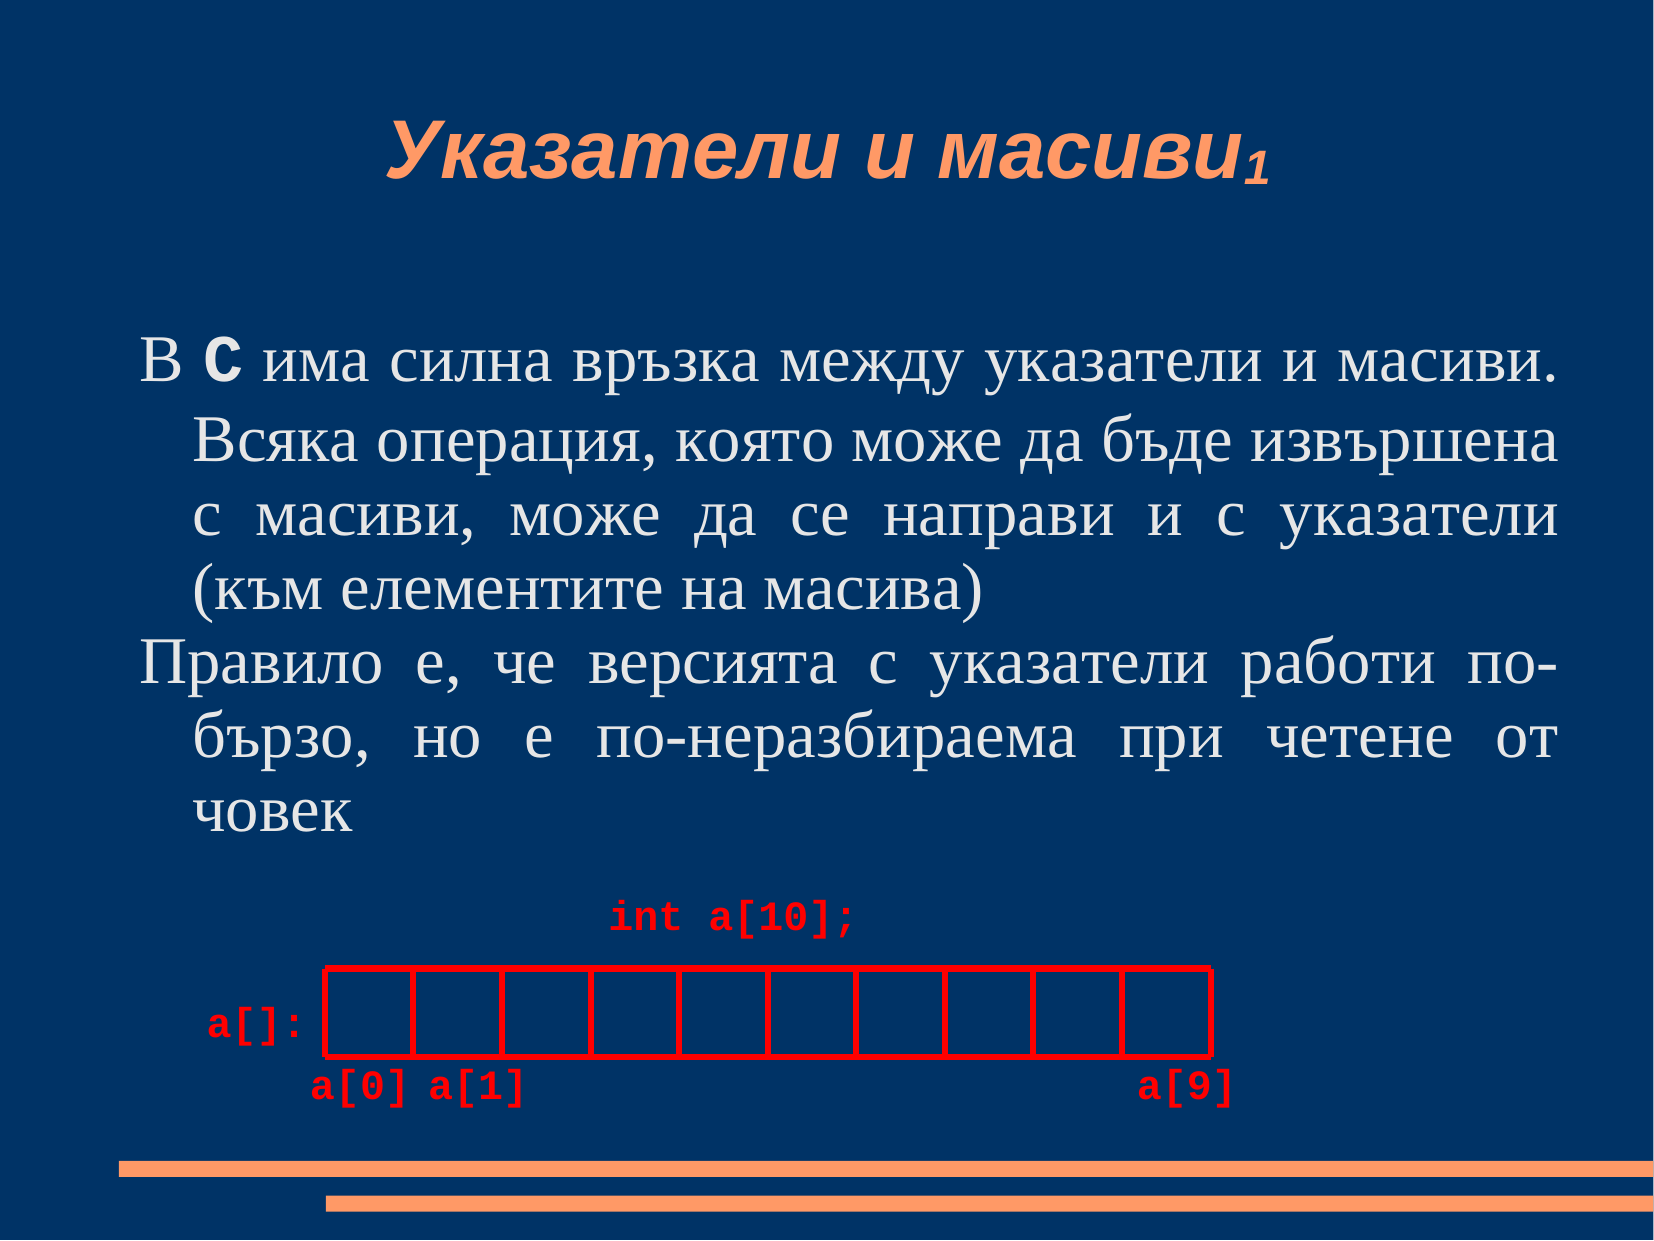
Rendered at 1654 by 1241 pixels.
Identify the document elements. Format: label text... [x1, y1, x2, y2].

list В С има силна връзка между указатели и масиви. Всяка операция, която може да бъде извършена с масиви, може да се направи и с указатели (към елементите на масива) Правило е, че версията с указатели работи по-бързо, но е по-неразбираема при четене от човек [121, 322, 1561, 1133]
title Указатели и масиви1 [121, 46, 1534, 254]
